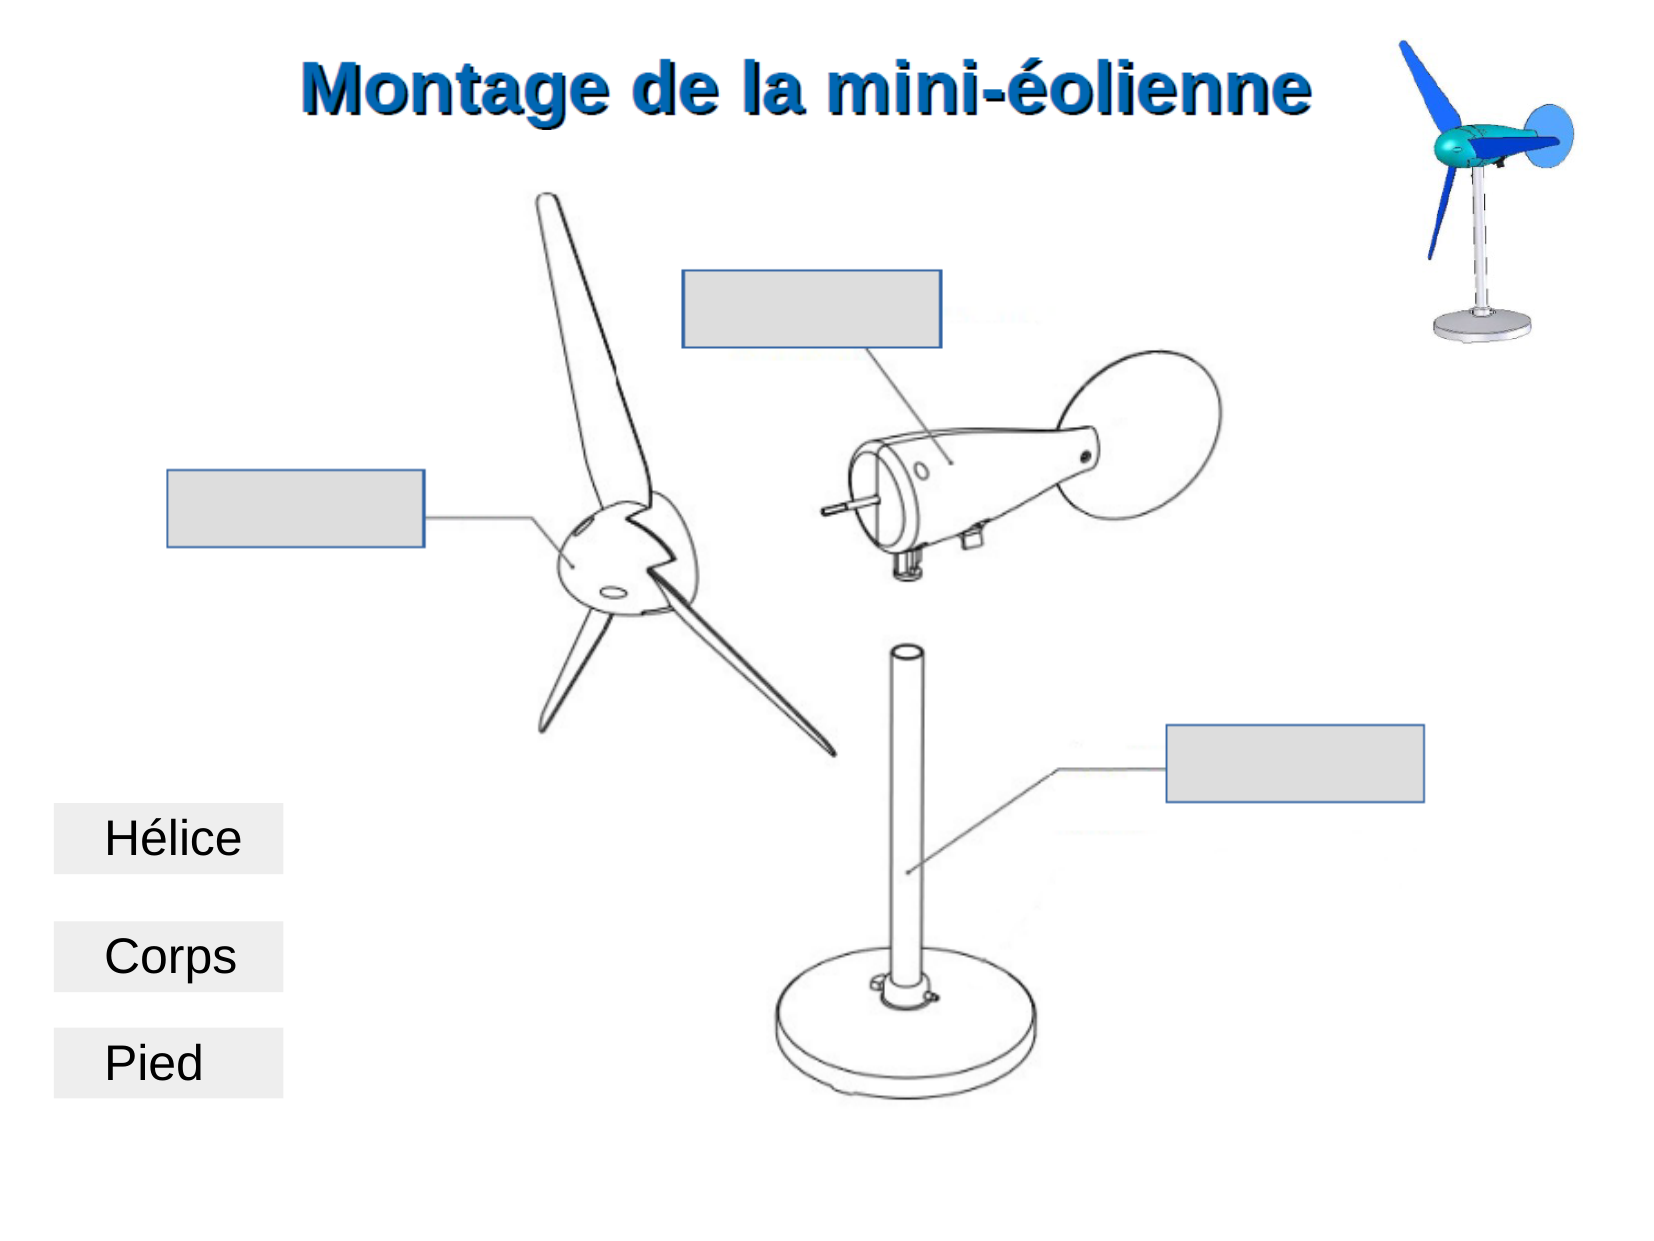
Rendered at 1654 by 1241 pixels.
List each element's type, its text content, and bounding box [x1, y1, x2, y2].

text_box Corps [53, 921, 284, 993]
picture [165, 31, 1630, 1110]
text_box Hélice [53, 803, 284, 875]
picture [292, 35, 1329, 130]
text_box Pied [53, 1027, 284, 1099]
